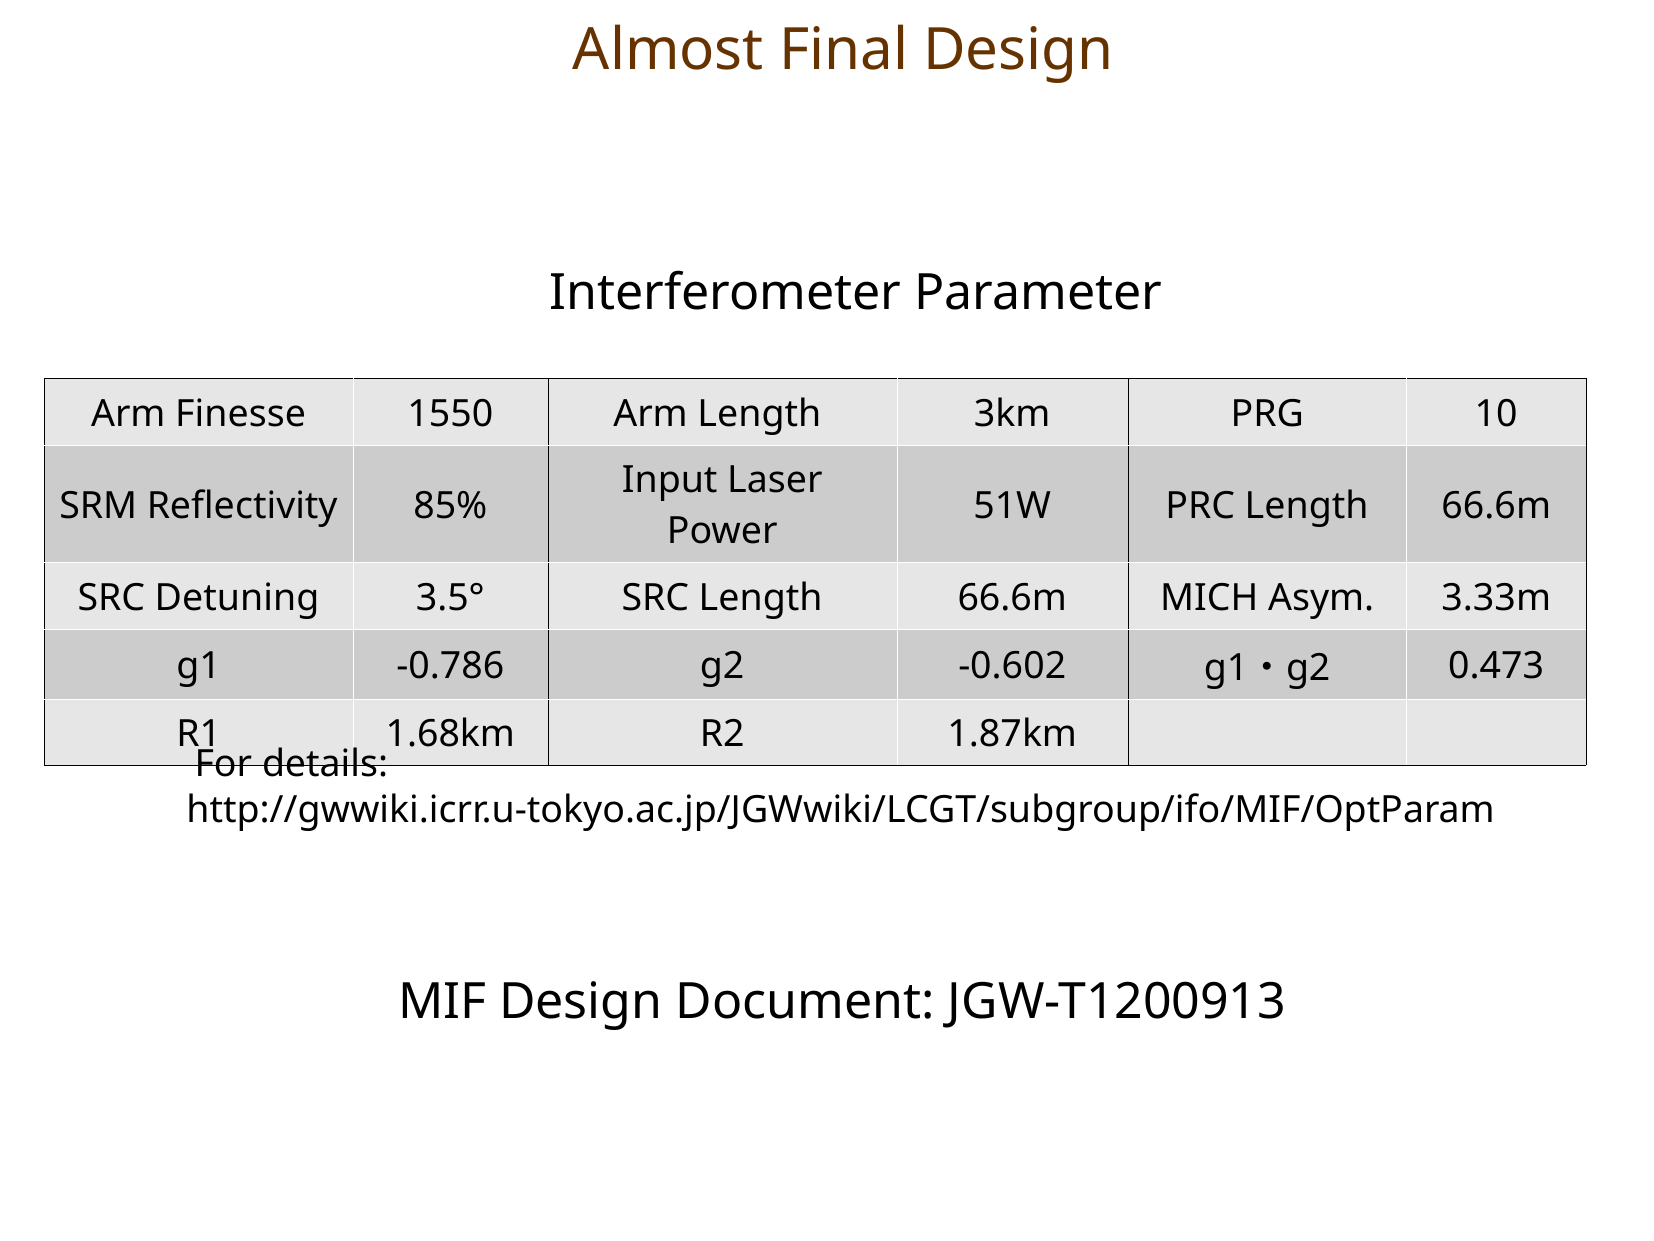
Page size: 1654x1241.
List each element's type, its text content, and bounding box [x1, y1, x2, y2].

table_cell -0.786 [354, 630, 548, 699]
text_box http://gwwiki.icrr.u-tokyo.ac.jp/JGWwiki/LCGT/subgroup/ifo/MIF/OptParam [171, 775, 1488, 836]
table_cell 51W [898, 446, 1128, 562]
table_cell g1・g2 [1129, 630, 1406, 699]
table_cell 66.6m [898, 563, 1128, 629]
text_box Almost Final Design [558, 0, 1097, 85]
table_cell SRM Reflectivity [45, 446, 353, 562]
table_cell 66.6m [1407, 446, 1586, 562]
text_box Interferometer Parameter [534, 249, 1119, 325]
table_cell 3.5° [354, 563, 548, 629]
table_cell 1.87km [898, 700, 1128, 765]
text_box For details: [179, 728, 392, 789]
table_cell PRC Length [1129, 446, 1406, 562]
table_header Arm Length [549, 379, 897, 445]
table_cell SRC Length [549, 563, 897, 629]
table_header 3km [898, 379, 1128, 445]
text_box MIF Design Document: JGW-T1200913 [383, 957, 1267, 1033]
table_cell Input Laser Power [549, 446, 897, 562]
table_cell g1 [45, 630, 353, 699]
table_cell MICH Asym. [1129, 563, 1406, 629]
table_cell SRC Detuning [45, 563, 353, 629]
table_cell 3.33m [1407, 563, 1586, 629]
table_cell R2 [549, 700, 897, 765]
table_cell 0.473 [1407, 630, 1586, 699]
table_cell R1 [45, 700, 353, 765]
table_cell 85% [354, 446, 548, 562]
table_cell [1129, 700, 1406, 765]
table_cell -0.602 [898, 630, 1128, 699]
table_header Arm Finesse [45, 379, 353, 445]
table_cell 1.68km [354, 700, 548, 765]
table_cell R1 [183, 722, 193, 728]
table_header 1550 [354, 379, 548, 445]
table_cell [1407, 700, 1586, 765]
table_header PRG [1129, 379, 1406, 445]
table_cell g2 [549, 630, 897, 699]
table_header 10 [1407, 379, 1586, 445]
